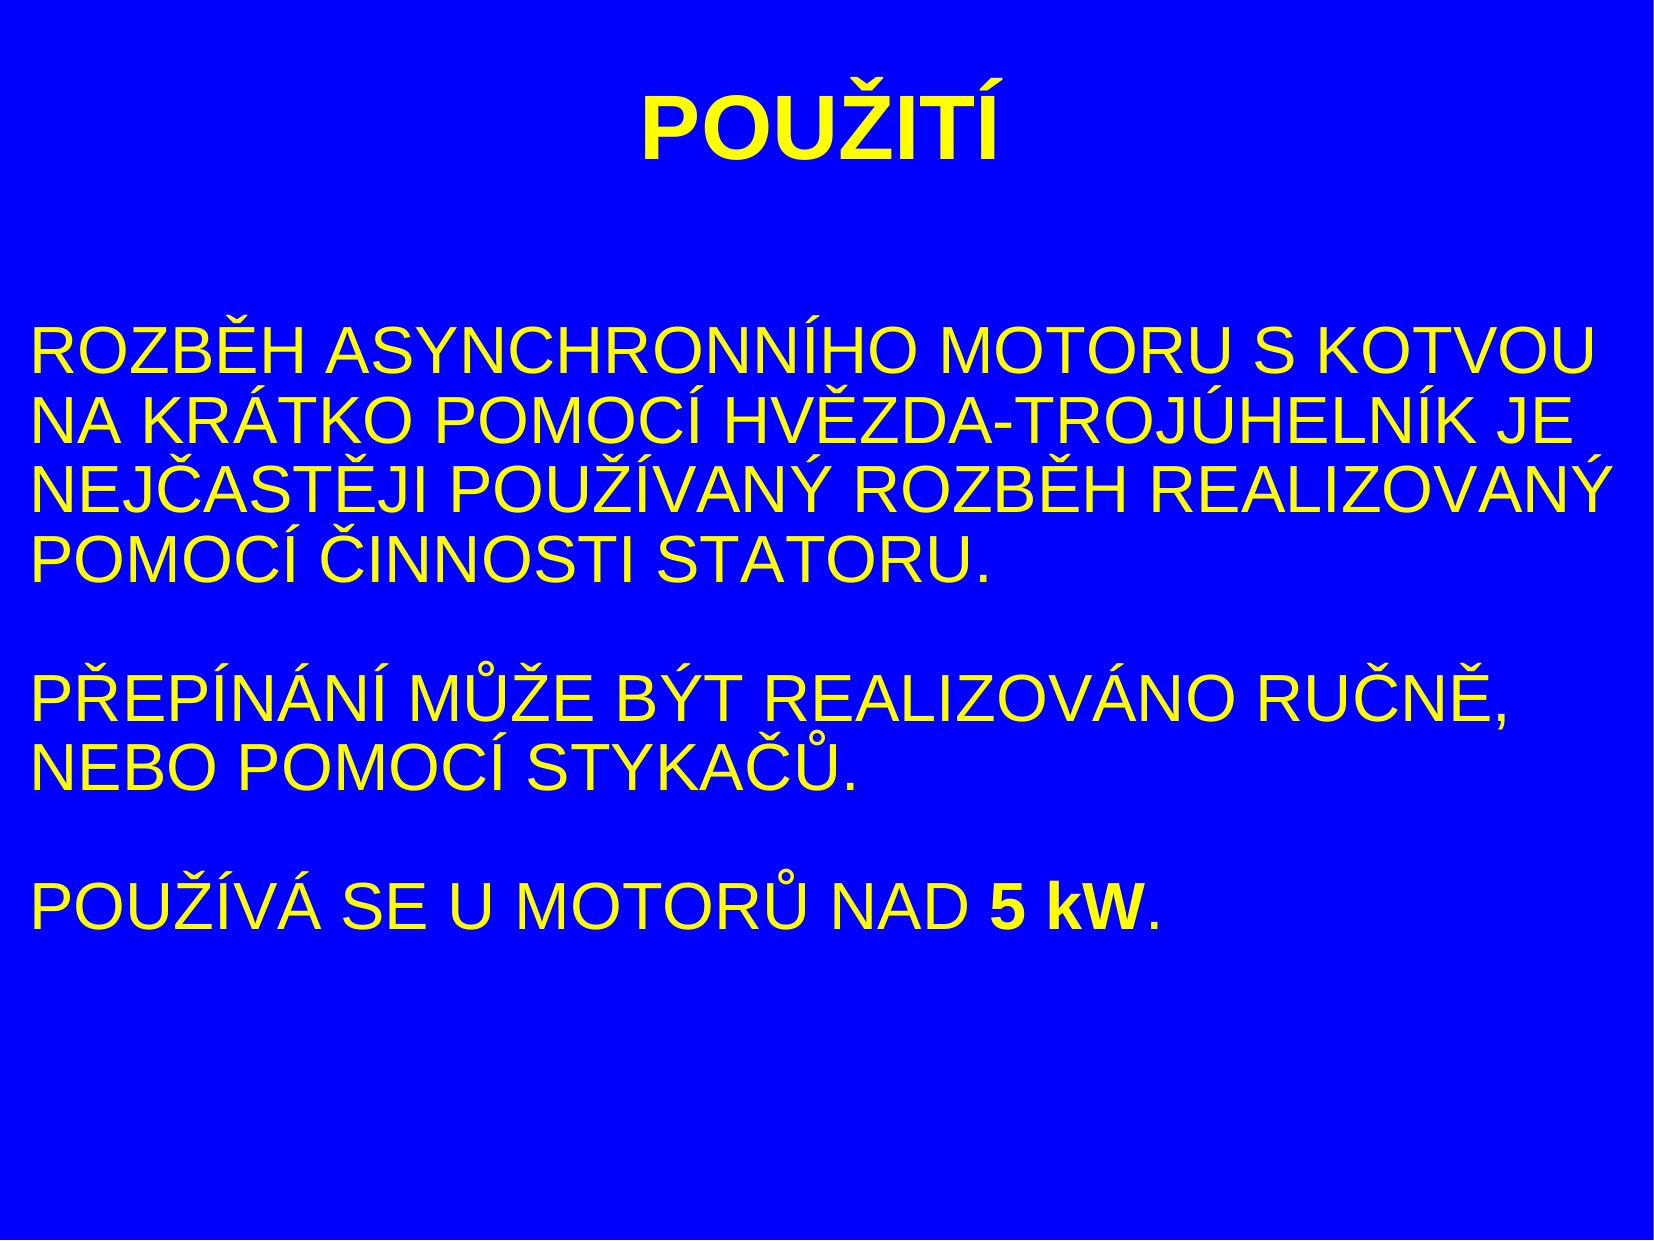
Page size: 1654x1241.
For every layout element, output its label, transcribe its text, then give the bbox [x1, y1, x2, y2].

subtitle ROZBĚH ASYNCHRONNÍHO MOTORU S KOTVOU NA KRÁTKO POMOCÍ HVĚZDA-TROJÚHELNÍK JE NEJČASTĚJI POUŽÍVANÝ ROZBĚH REALIZOVANÝ POMOCÍ ČINNOSTI STATORU. PŘEPÍNÁNÍ MŮŽE BÝT REALIZOVÁNO RUČNĚ, NEBO POMOCÍ STYKAČŮ. POUŽÍVÁ SE U MOTORŮ NAD 5 kW. [29, 259, 1624, 1063]
title POUŽITÍ [76, 29, 1565, 222]
